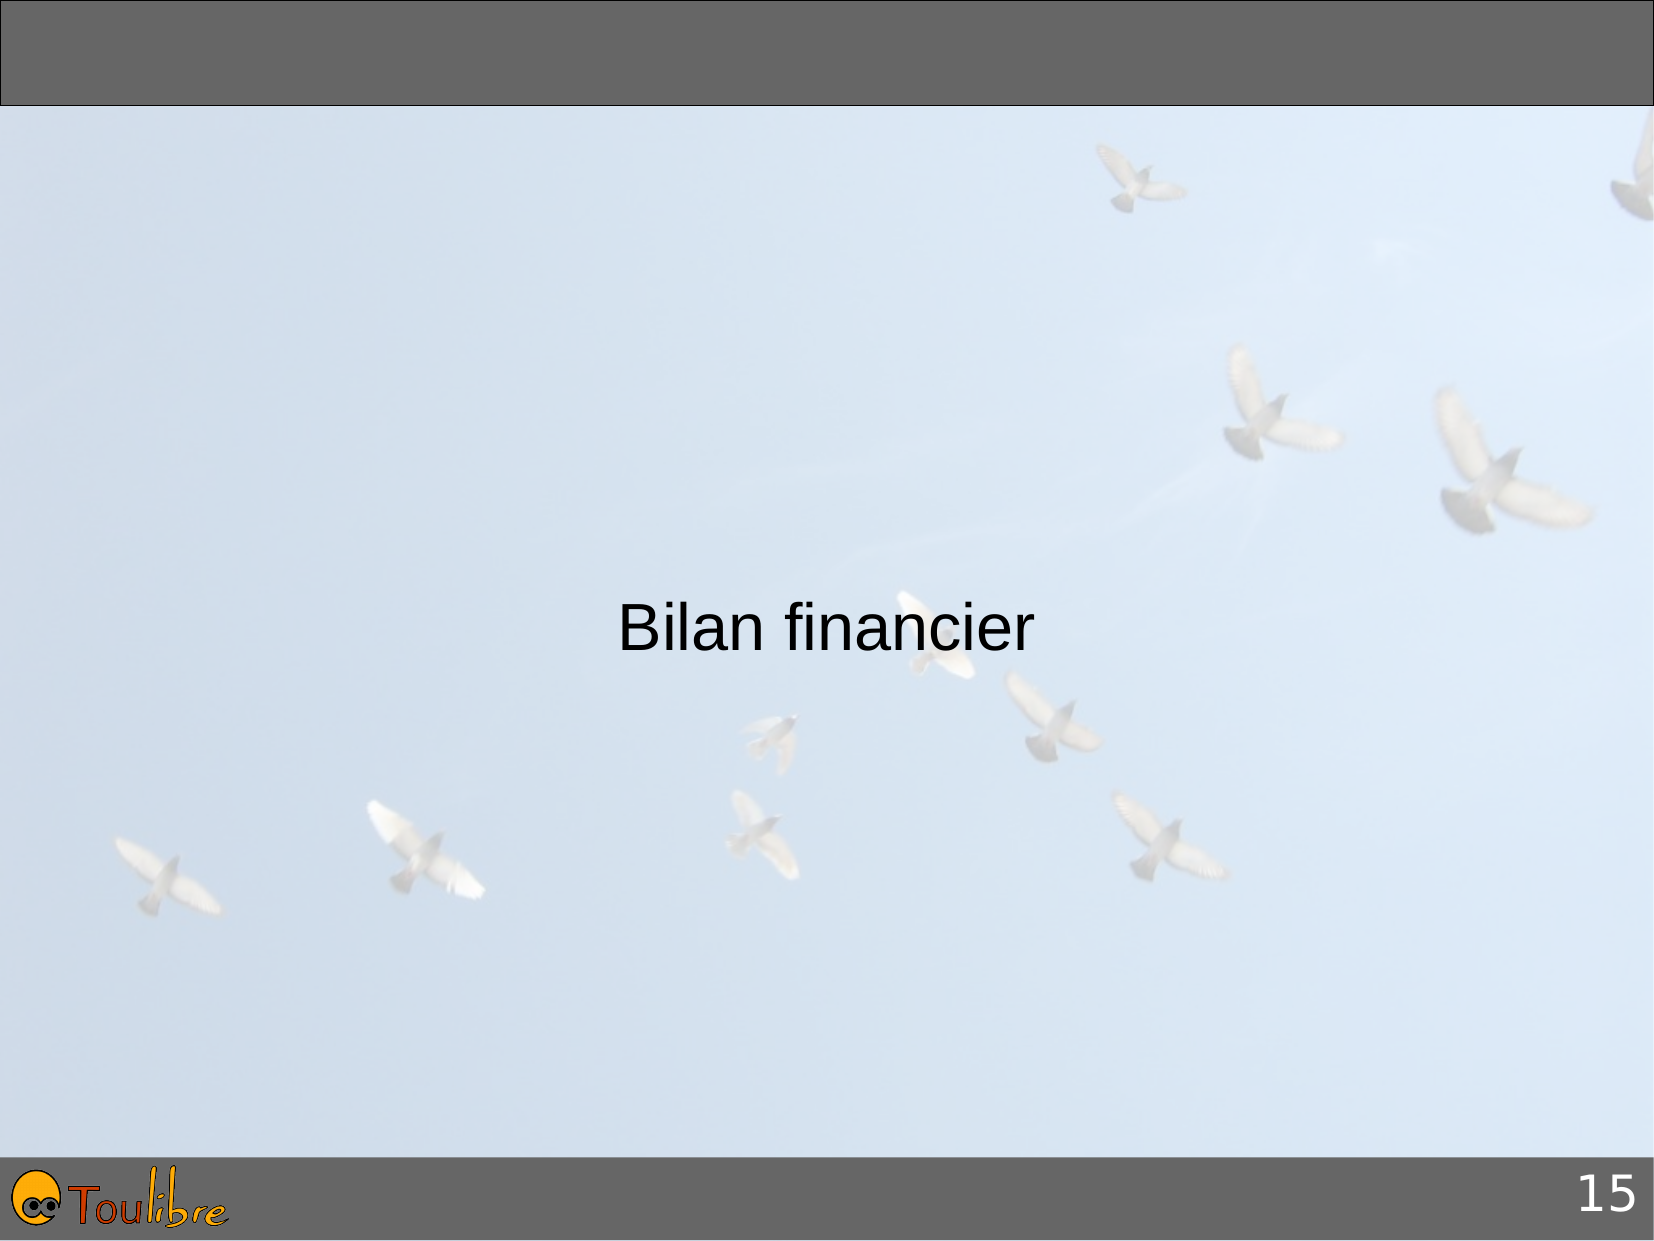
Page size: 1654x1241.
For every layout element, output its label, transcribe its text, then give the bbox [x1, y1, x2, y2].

subtitle Bilan financier [82, 146, 1571, 1109]
picture [11, 1165, 229, 1228]
